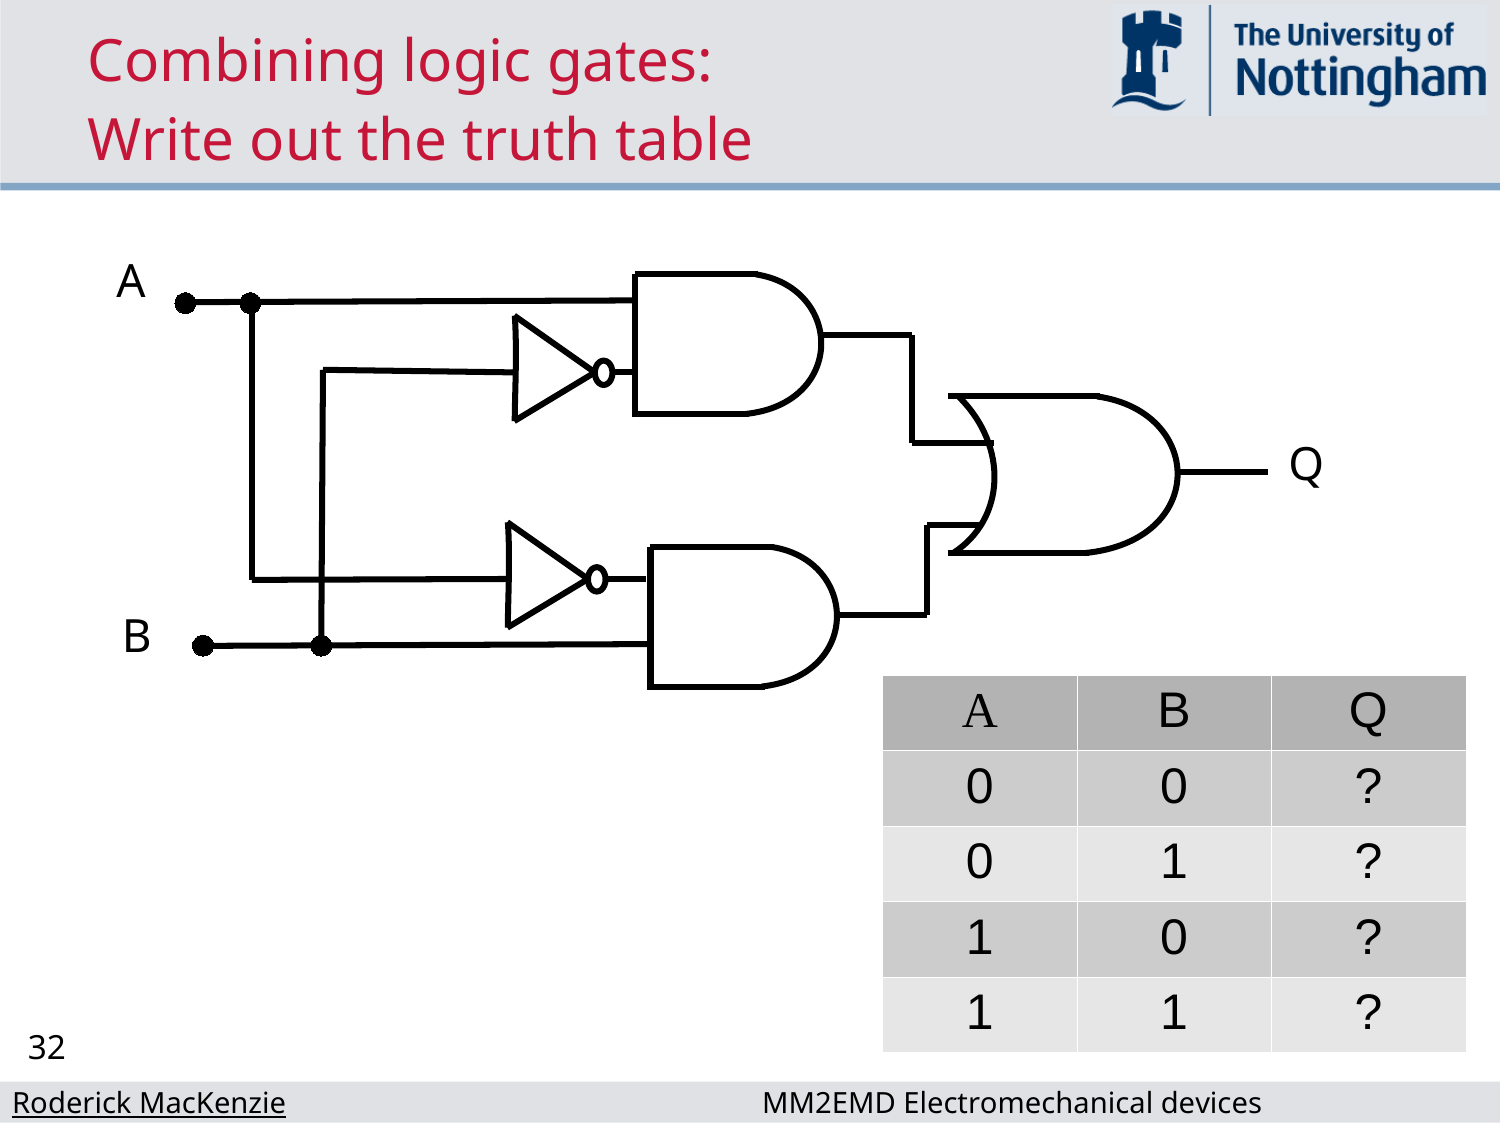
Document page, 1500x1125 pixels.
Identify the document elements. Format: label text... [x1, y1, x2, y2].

text_box <number> [13, 1018, 228, 1089]
text_box B [107, 598, 164, 669]
title Combining logic gates: Write out the truth table [72, 22, 1113, 174]
text_box Q [1273, 426, 1330, 497]
picture [1111, 4, 1487, 116]
table_cell 0 [1078, 751, 1271, 826]
table_cell ? [1272, 978, 1466, 1052]
table_cell 0 [883, 827, 1077, 901]
table_header B [1078, 676, 1271, 750]
table_cell 1 [1078, 978, 1271, 1052]
table_cell 1 [883, 978, 1077, 1052]
text_box [310, 635, 332, 657]
text_box [174, 292, 196, 314]
table_cell ? [1272, 902, 1466, 977]
table_cell 0 [883, 751, 1077, 826]
text_box A [101, 244, 158, 315]
text_box [239, 292, 261, 314]
table_cell 0 [1078, 902, 1271, 977]
table_cell 1 [883, 902, 1077, 977]
table_cell 1 [1078, 827, 1271, 901]
table_cell ? [1272, 827, 1466, 901]
table_cell ? [1272, 751, 1466, 826]
text_box [192, 635, 214, 657]
table_header Q [1272, 676, 1466, 750]
table_header A [883, 676, 1077, 750]
